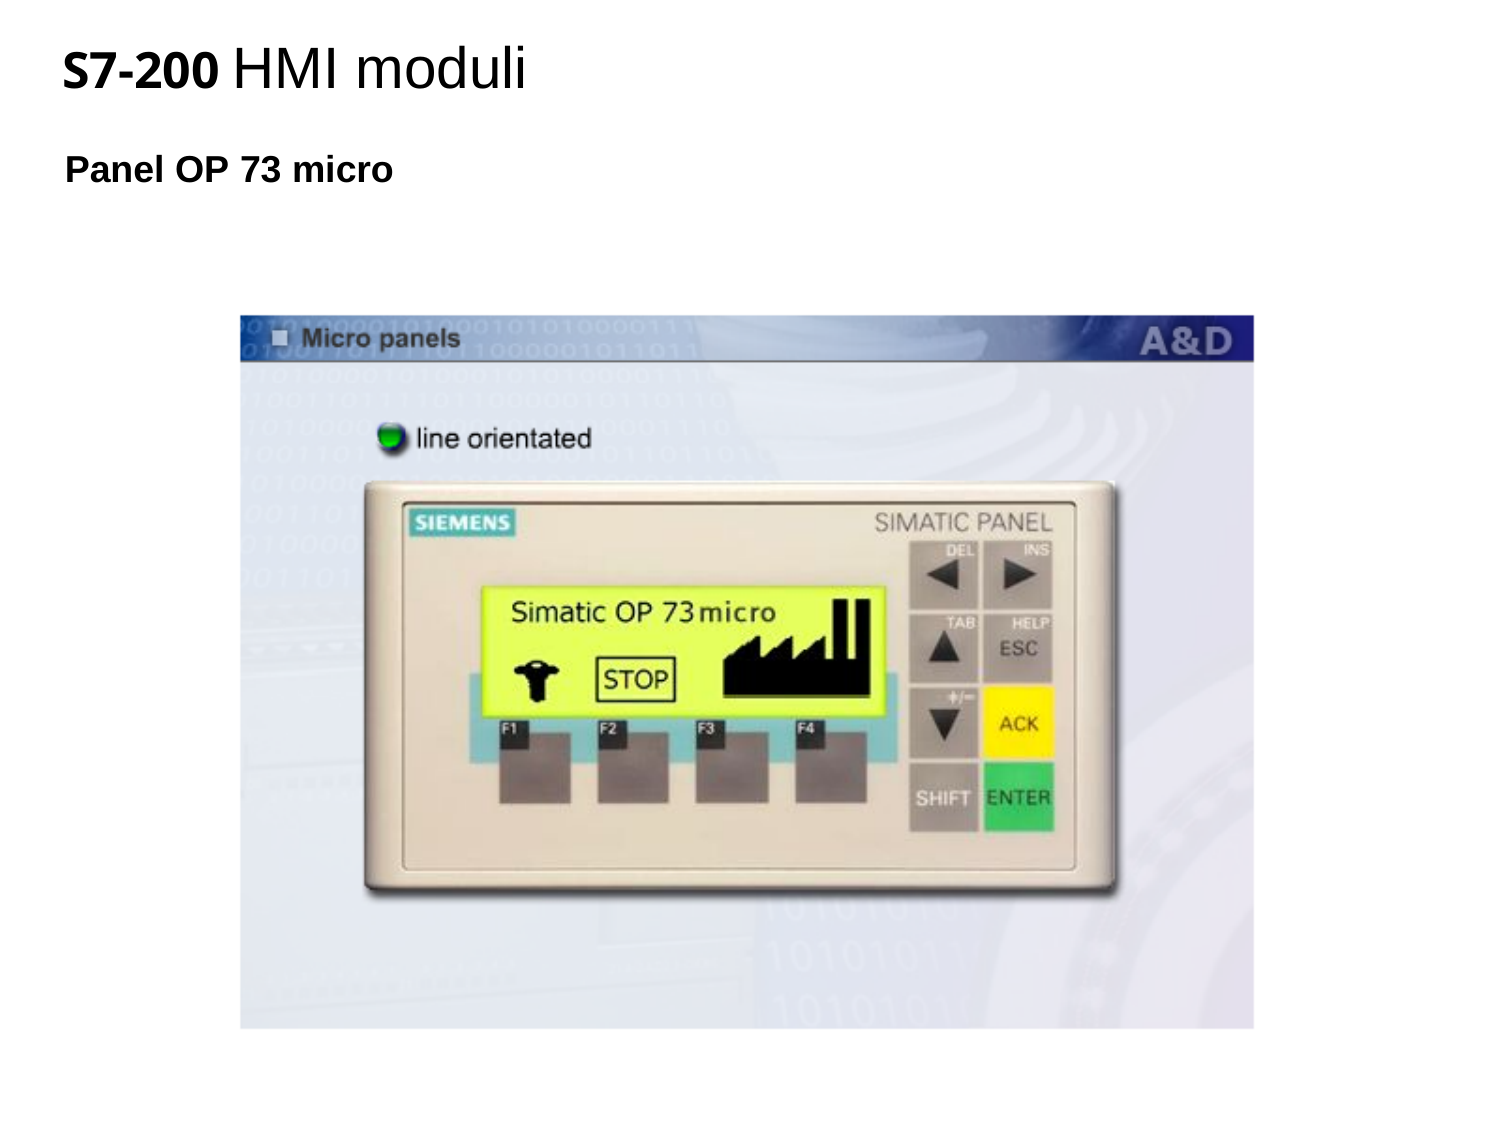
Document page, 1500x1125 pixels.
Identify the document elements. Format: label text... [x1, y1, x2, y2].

picture [237, 312, 1258, 1033]
text_box Panel OP 73 micro [50, 137, 1463, 198]
text_box S7-200 HMI moduli [47, 22, 543, 108]
